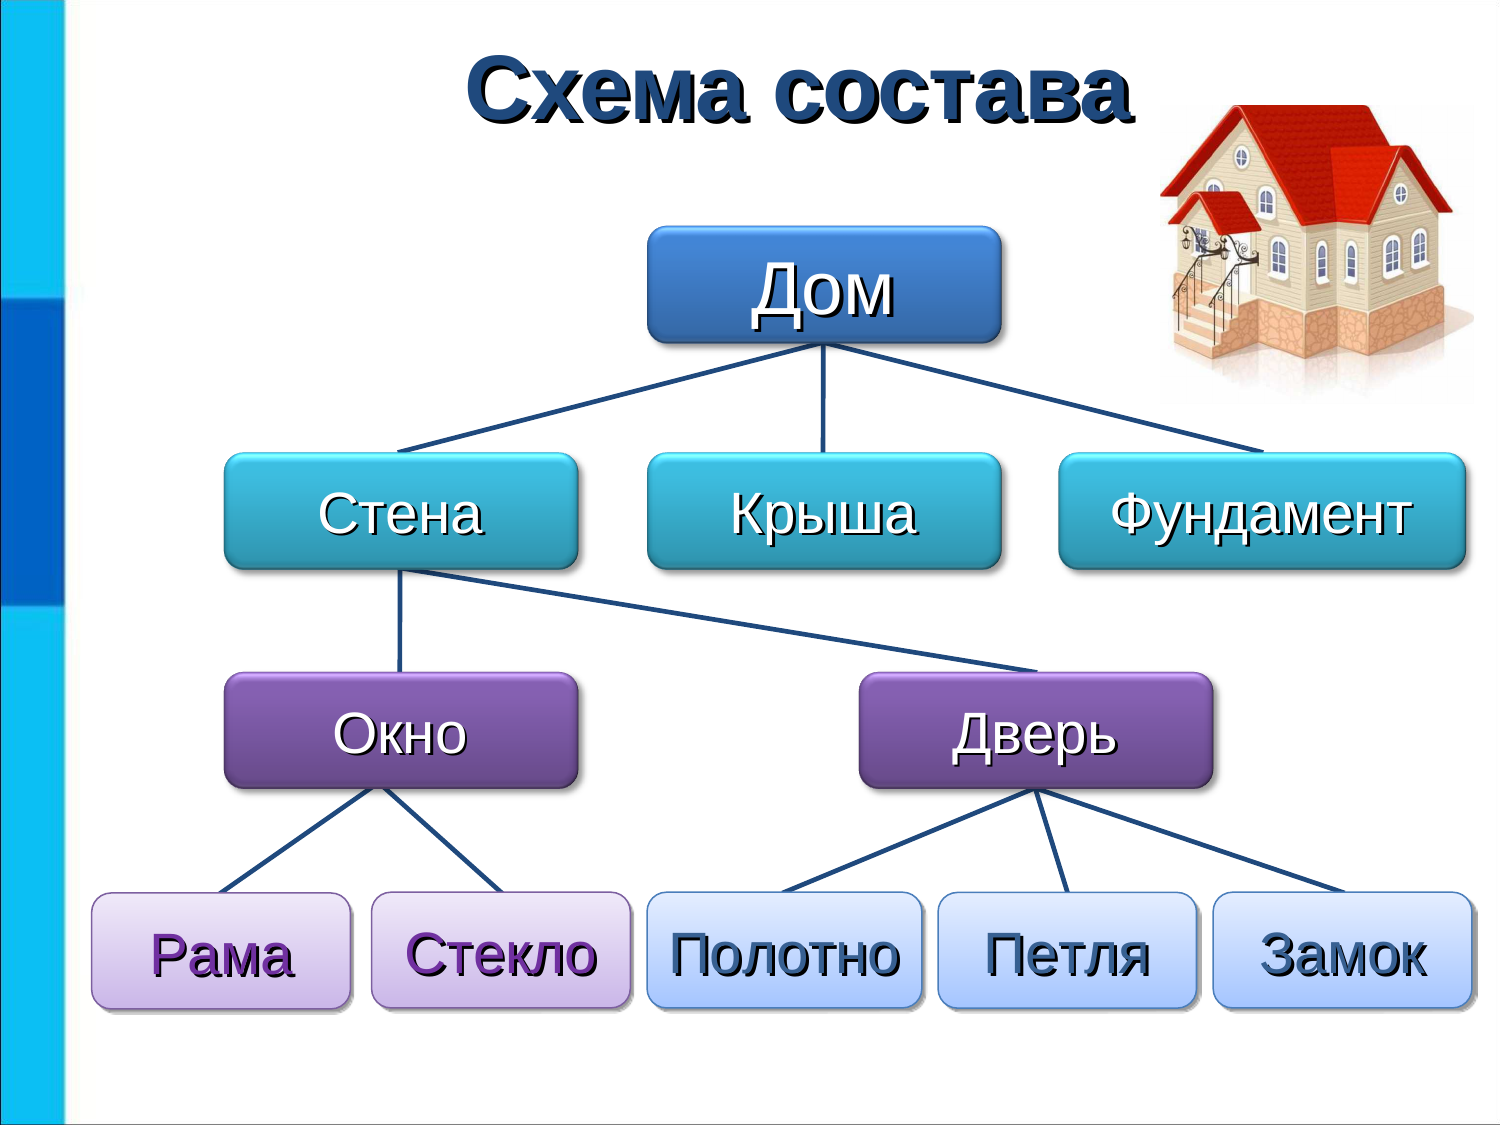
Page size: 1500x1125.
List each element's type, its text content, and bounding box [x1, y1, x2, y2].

text_box Рама [91, 892, 351, 1009]
text_box Дверь [864, 677, 1206, 783]
text_box Стекло [371, 892, 631, 1008]
text_box Полотно [647, 892, 922, 1008]
text_box Окно [229, 677, 571, 783]
text_box Фундамент [1064, 457, 1459, 563]
text_box Петля [938, 892, 1197, 1009]
text_box Стена [229, 457, 571, 563]
text_box Замок [1213, 892, 1472, 1008]
picture [0, 0, 1500, 1125]
text_box Крыша [652, 457, 994, 563]
text_box Дом [652, 232, 994, 337]
title Схема состава [171, 0, 1425, 166]
